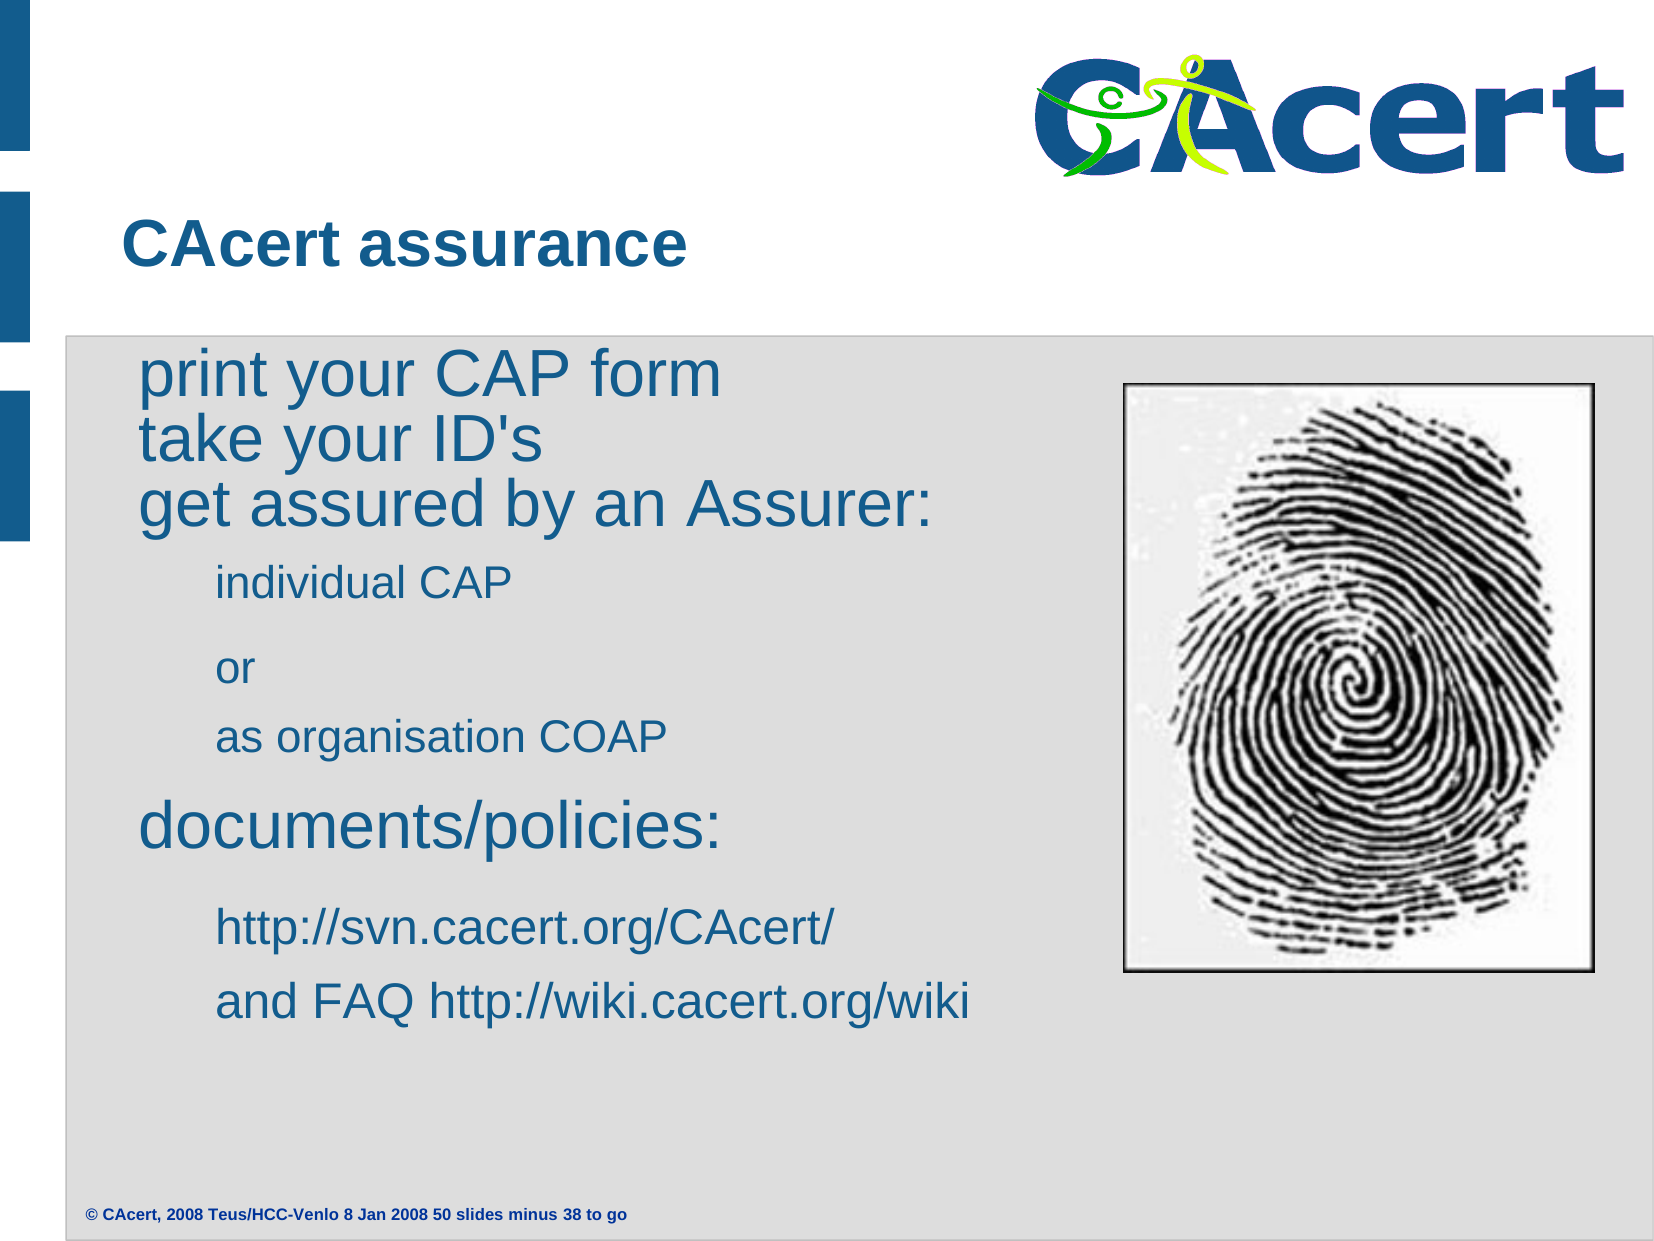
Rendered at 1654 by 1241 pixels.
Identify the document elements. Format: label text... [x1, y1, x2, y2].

title CAcert assurance [121, 184, 1534, 309]
picture [1033, 53, 1625, 178]
list print your CAP form take your ID's get assured by an Assurer: individual CAP or as organisation COAP documents/policies: http://svn.cacert.org/CAcert/ and FAQ http://wiki.cacert.org/wiki [121, 344, 1596, 1085]
picture [1123, 383, 1595, 973]
